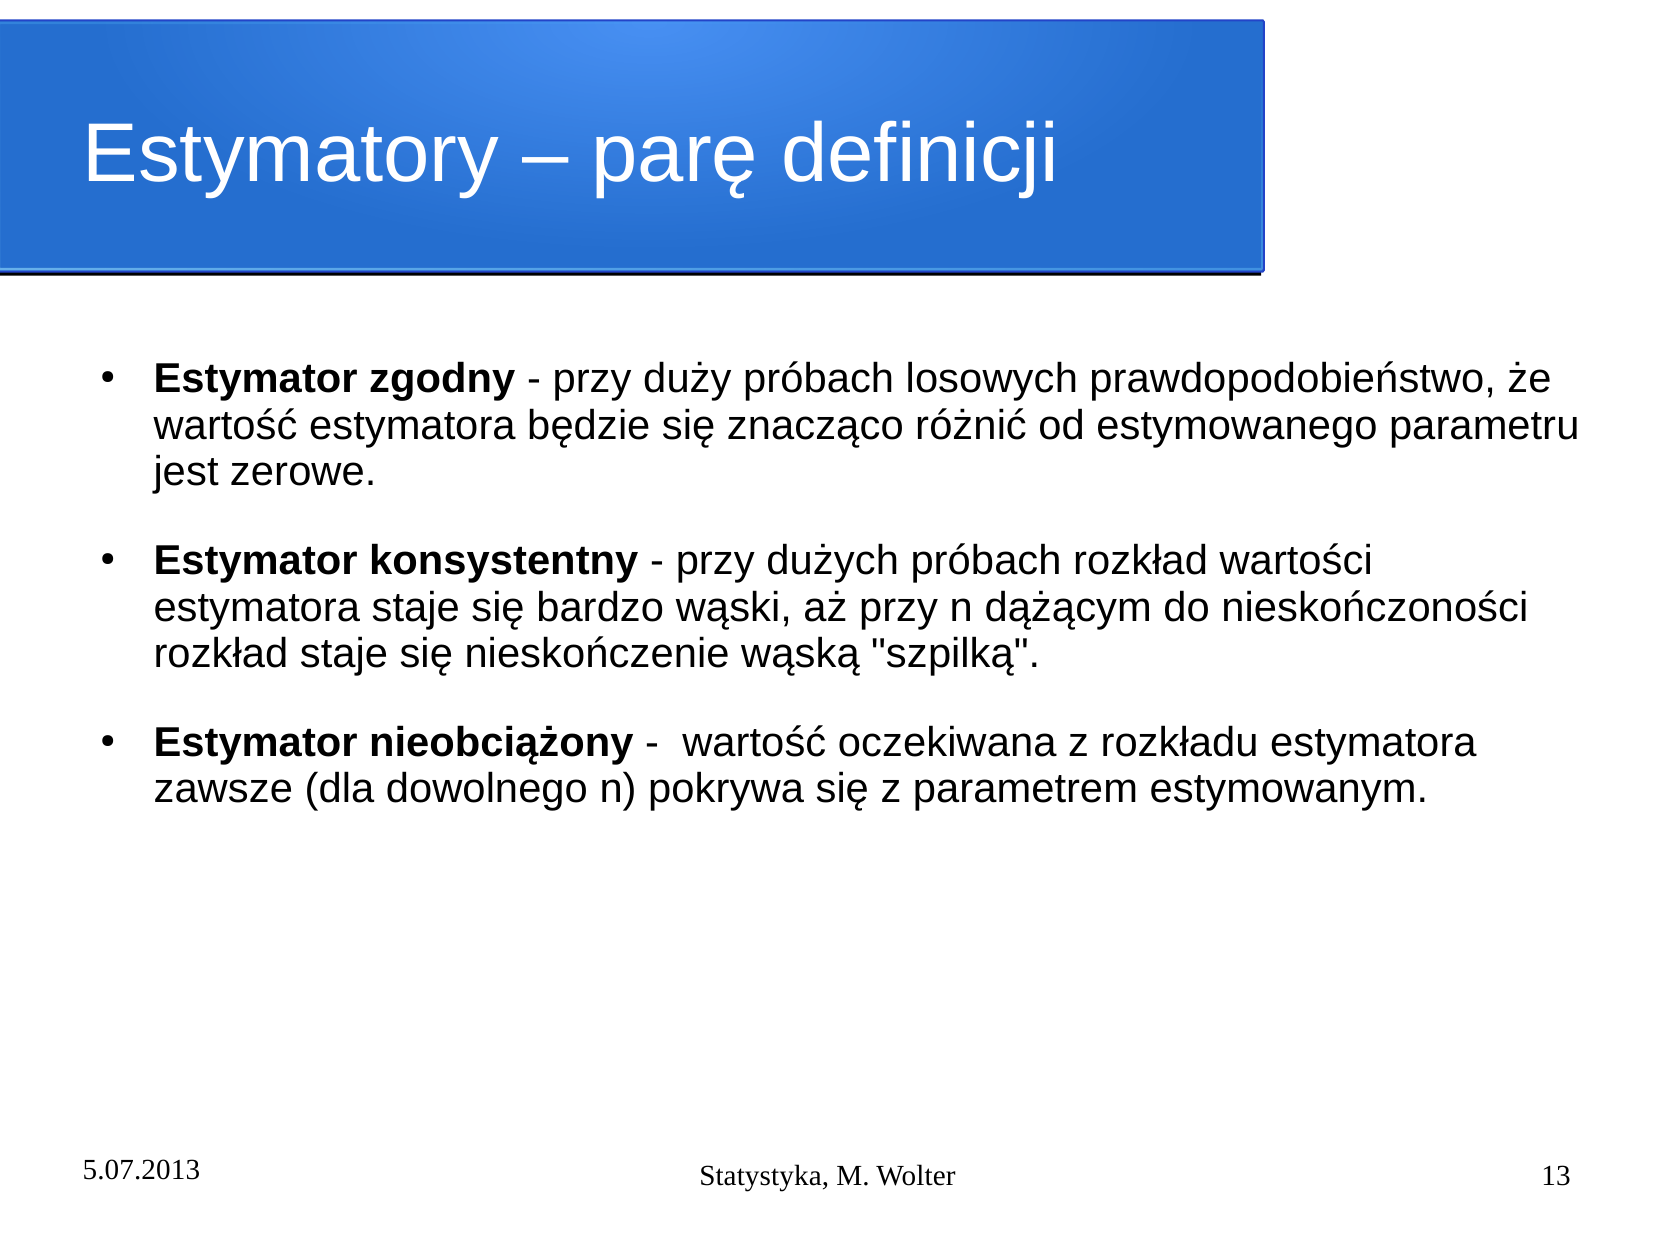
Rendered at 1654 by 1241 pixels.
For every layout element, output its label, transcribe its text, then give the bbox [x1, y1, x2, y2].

list Estymator zgodny - przy duży próbach losowych prawdopodobieństwo, że wartość estymatora będzie się znacząco różnić od estymowanego parametru jest zerowe. Estymator konsystentny - przy dużych próbach rozkład wartości estymatora staje się bardzo wąski, aż przy n dążącym do nieskończoności rozkład staje się nieskończenie wąską "szpilką". Estymator nieobciążony - wartość oczekiwana z rozkładu estymatora zawsze (dla dowolnego n) pokrywa się z parametrem estymowanym. [82, 355, 1591, 1075]
title Estymatory – parę definicji [82, 49, 1250, 257]
